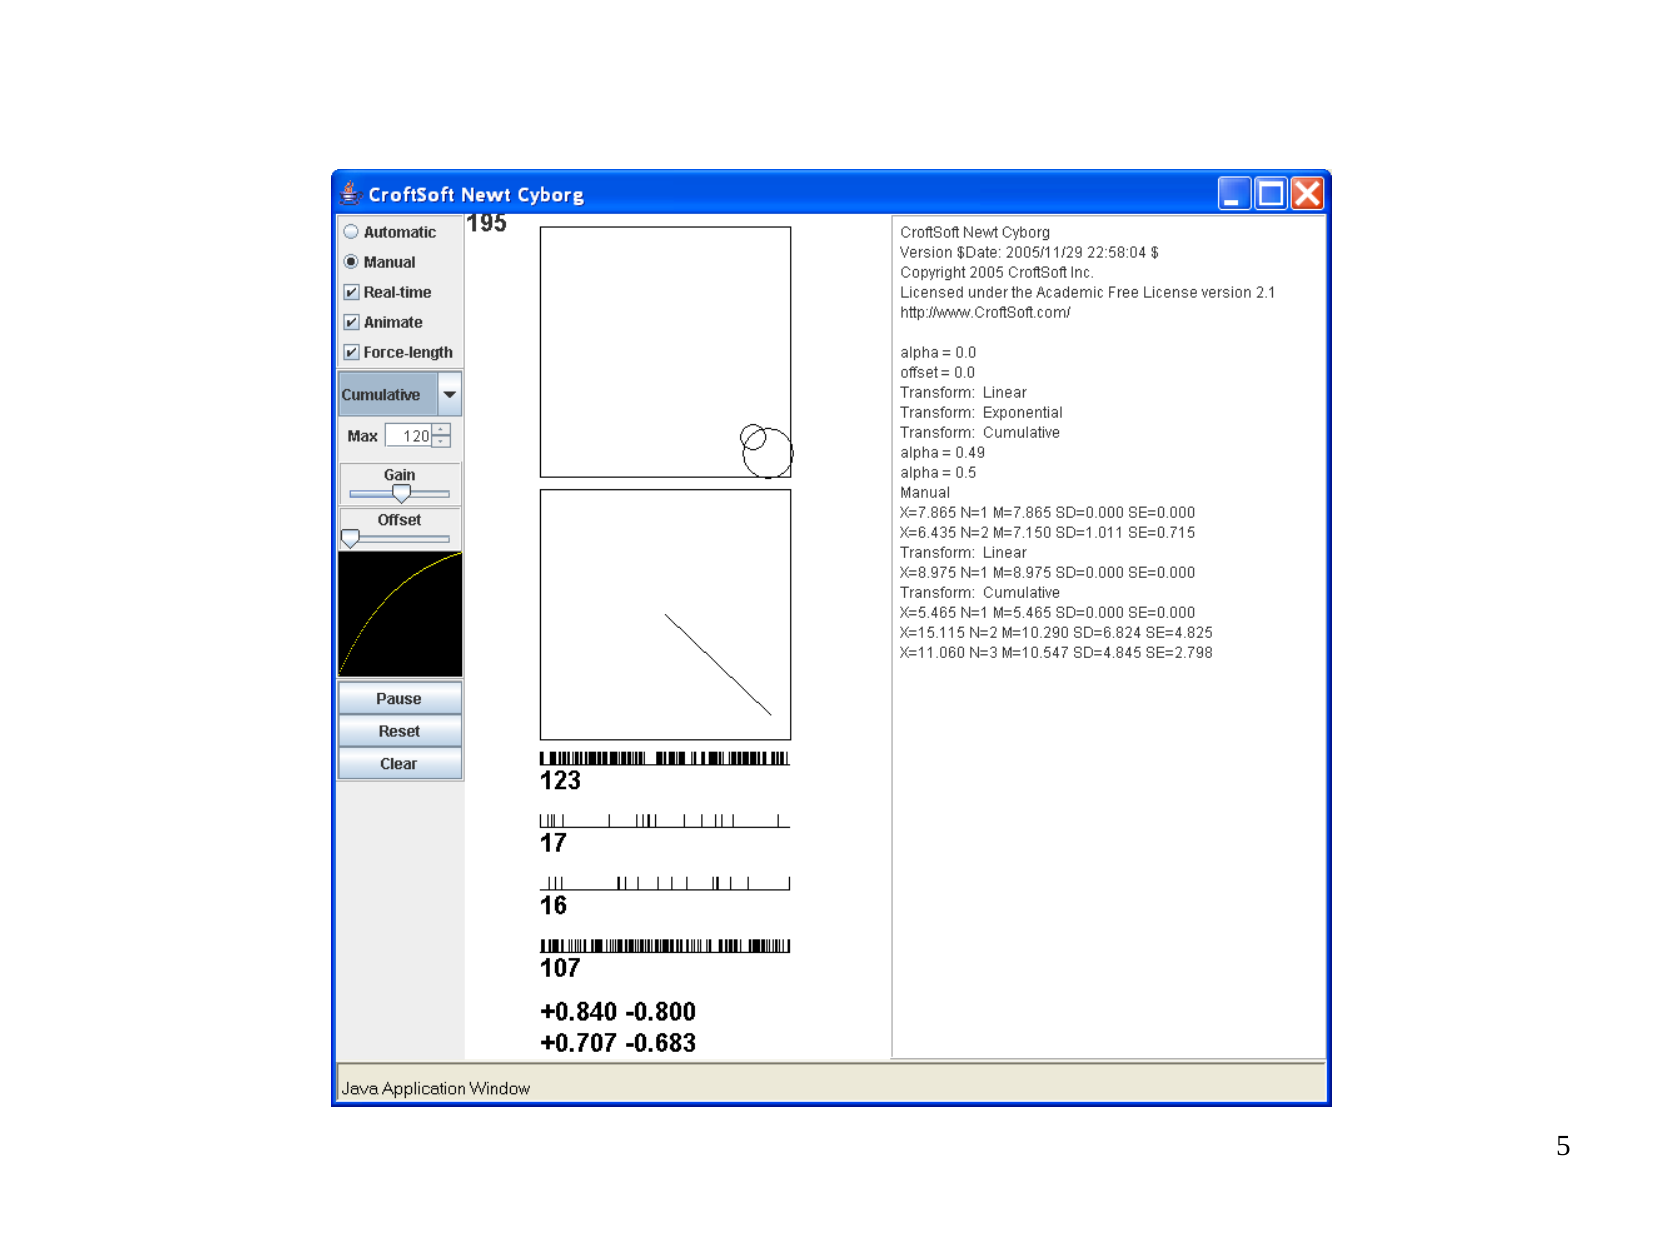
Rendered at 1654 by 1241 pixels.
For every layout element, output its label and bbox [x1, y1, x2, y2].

picture [331, 169, 1332, 1107]
